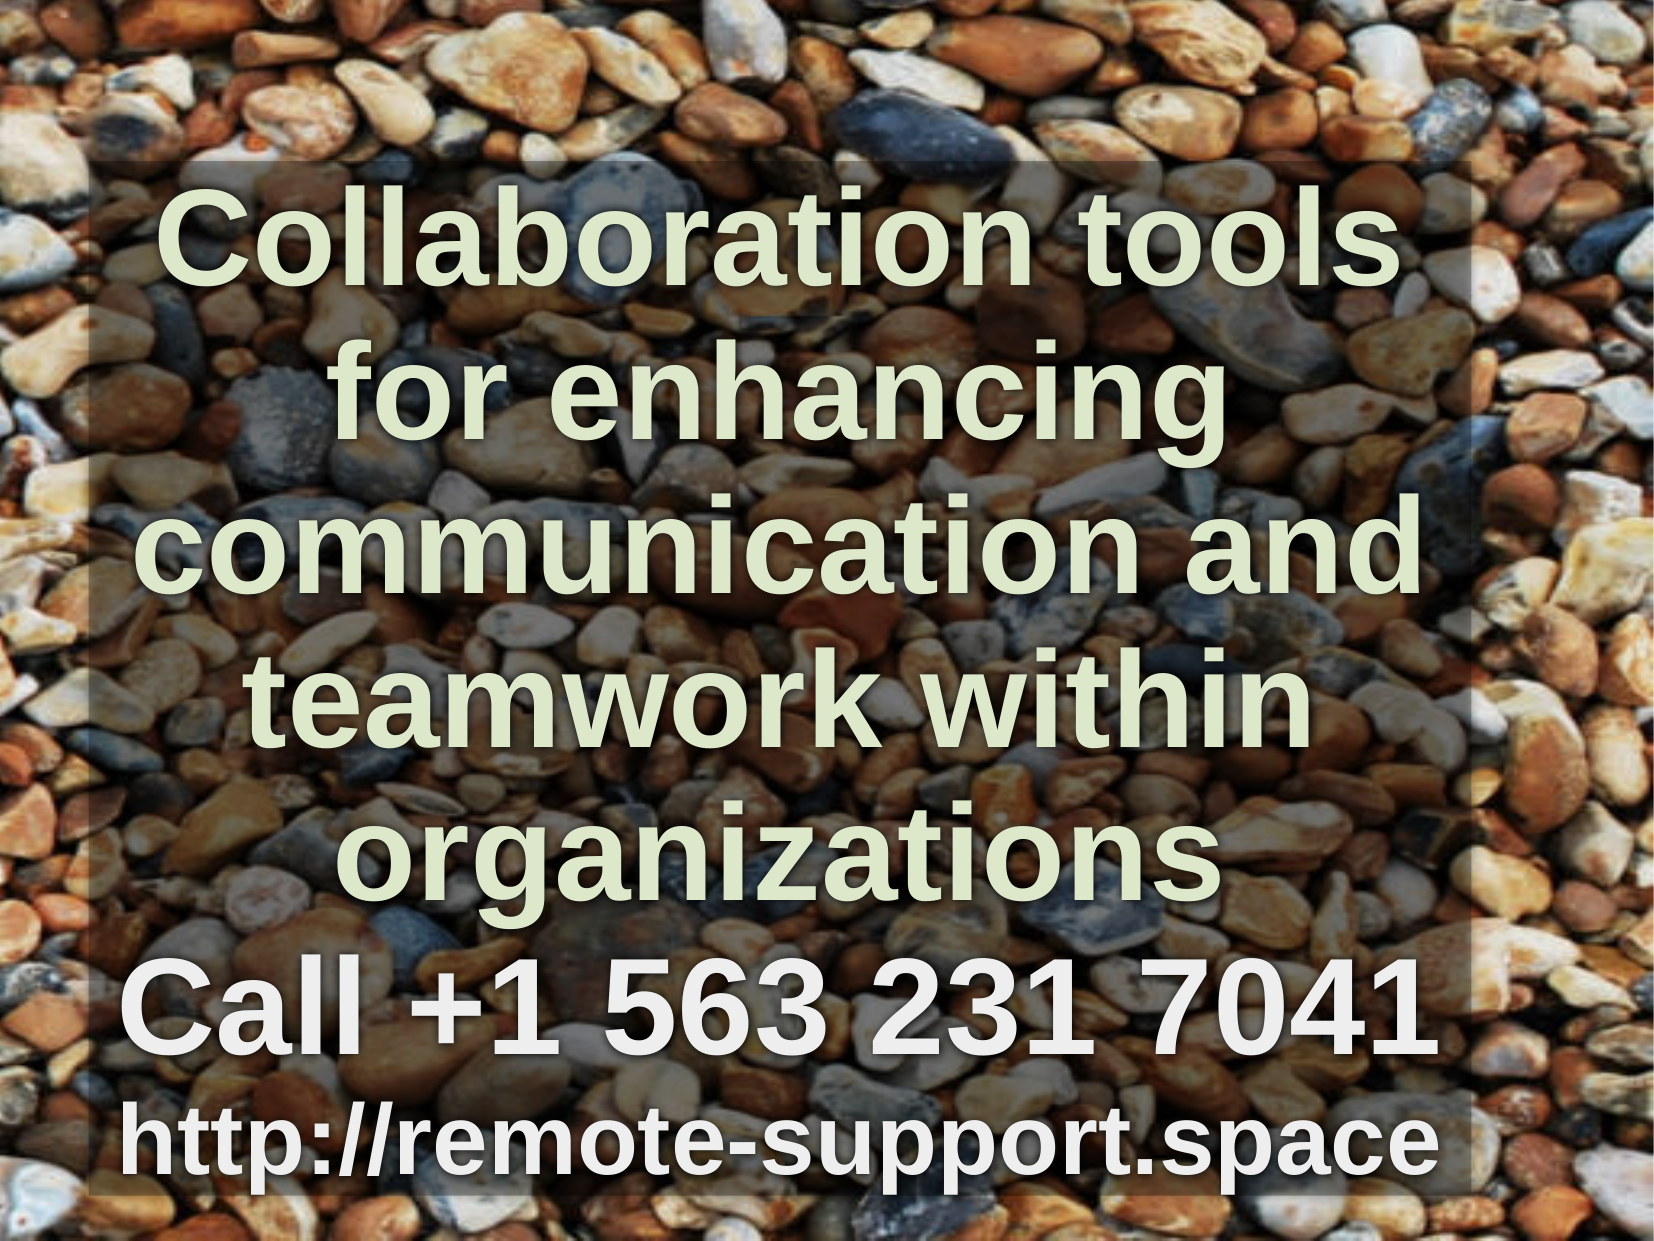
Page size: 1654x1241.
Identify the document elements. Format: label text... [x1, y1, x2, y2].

text_box Collaboration tools for enhancing communication and teamwork within organizations Call +1 563 231 7041 http://remote-support.space [88, 161, 1472, 1196]
picture [0, 0, 1654, 1241]
